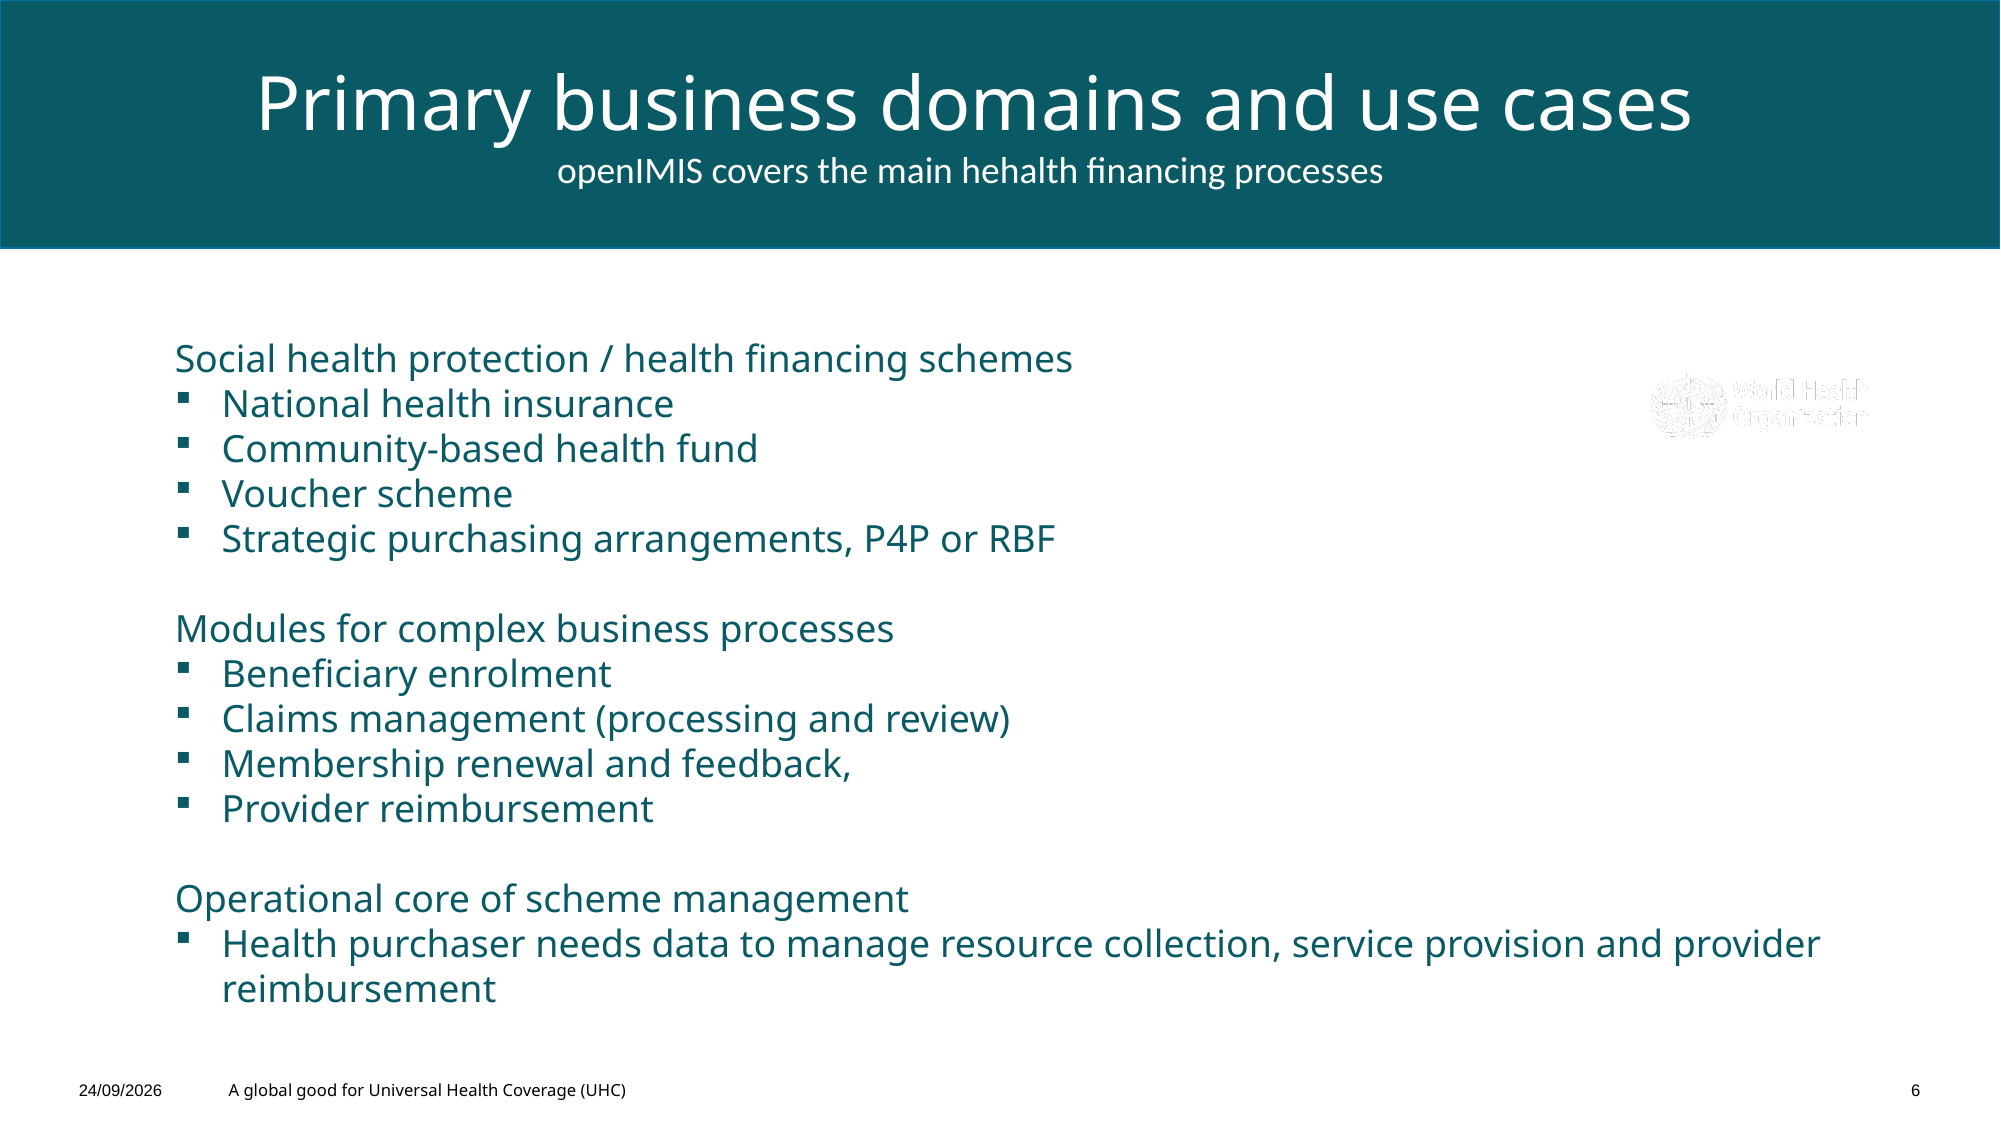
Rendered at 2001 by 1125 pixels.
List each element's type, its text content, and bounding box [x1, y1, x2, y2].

text_box Primary business domains and use cases openIMIS covers the main hehalth financing processes [53, 48, 1897, 199]
picture [1596, 349, 1922, 463]
footer A global good for Universal Health Coverage (UHC) [228, 1079, 873, 1125]
slide_number 29/06/2020 [78, 1079, 209, 1109]
text_box [0, 0, 2000, 249]
text_box Social health protection / health financing schemes National health insurance Community-based health fund Voucher scheme Strategic purchasing arrangements, P4P or RBF Modules for complex business processes Beneficiary enrolment Claims management (processing and review) Membership renewal and feedback, Provider reimbursement Operational core of scheme management Health purchaser needs data to manage resource collection, service provision and provider reimbursement [171, 380, 1862, 964]
slide_number <number> [1872, 1079, 1921, 1109]
